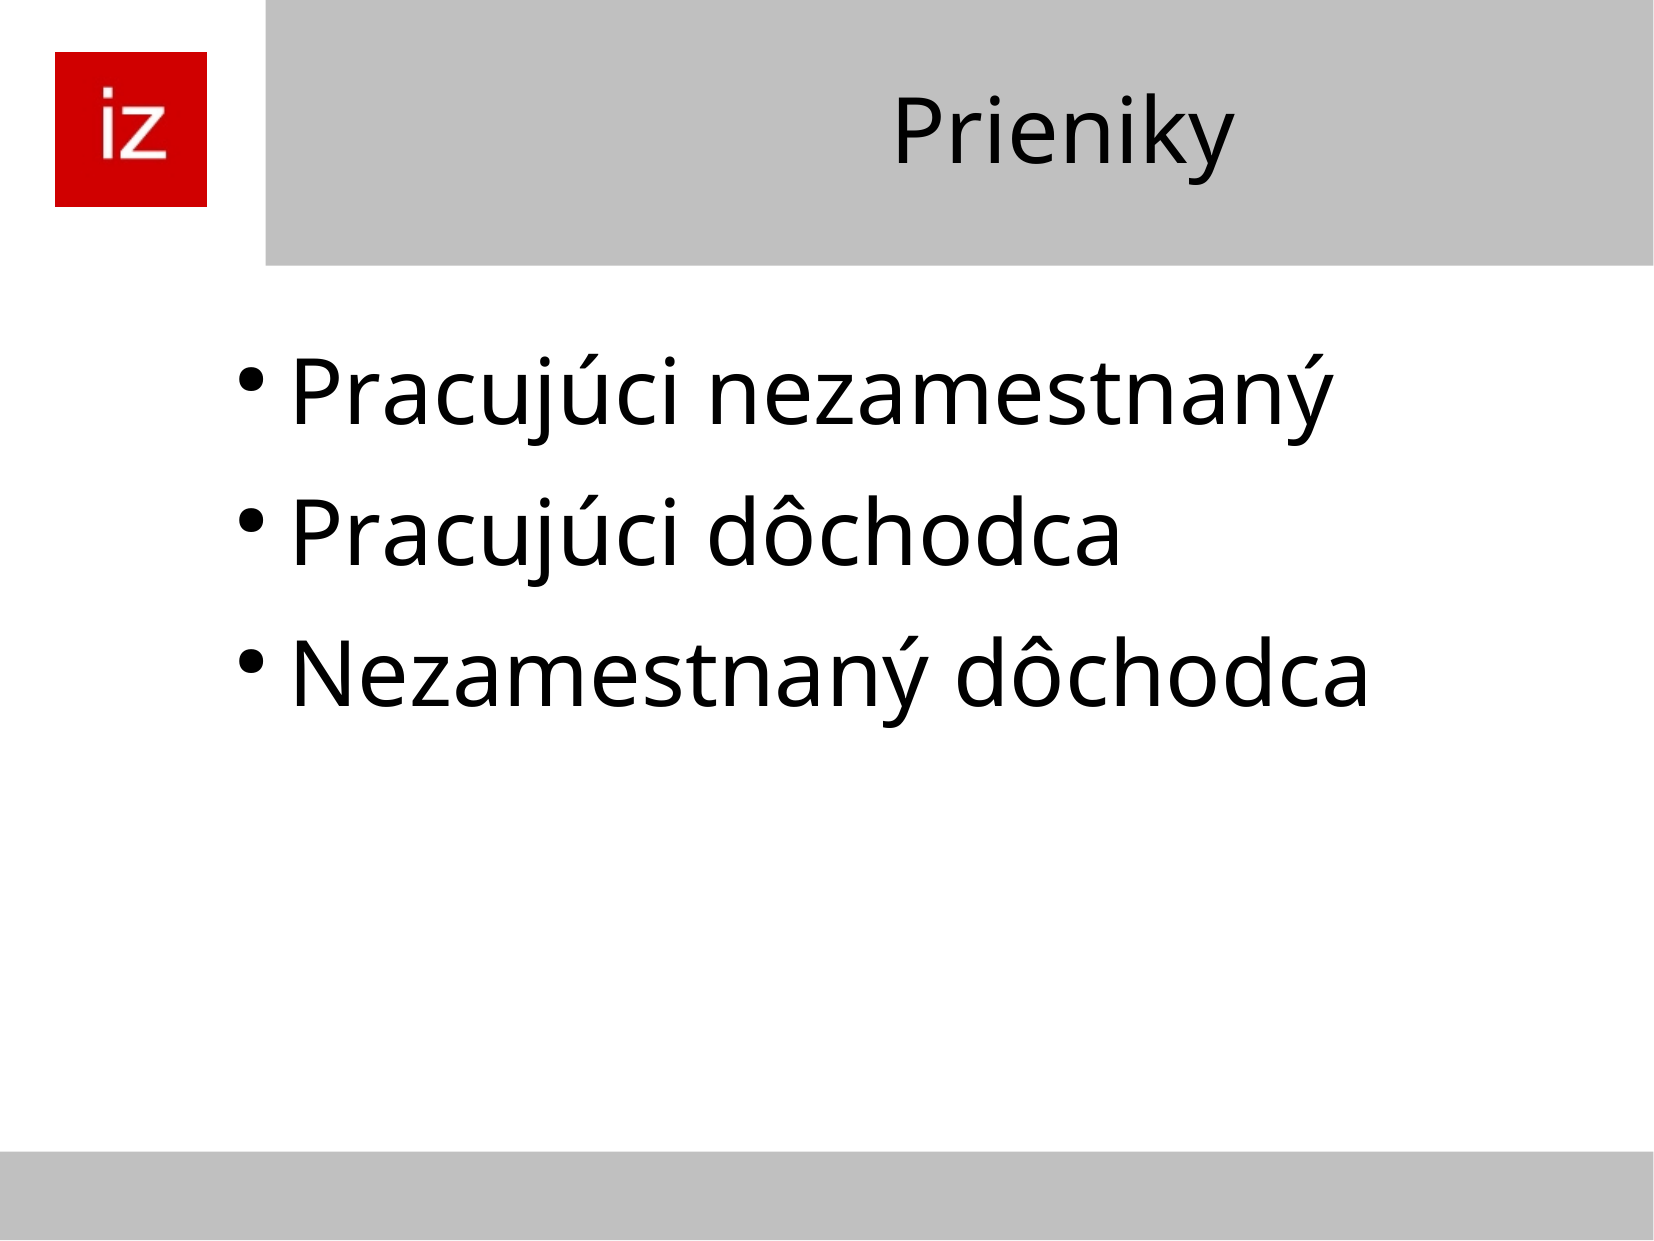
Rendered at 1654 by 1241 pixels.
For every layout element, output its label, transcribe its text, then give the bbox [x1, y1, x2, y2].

list Pracujúci nezamestnaný Pracujúci dôchodca Nezamestnaný dôchodca [121, 344, 1533, 1126]
title Prieniky [561, 29, 1565, 237]
picture [55, 52, 207, 207]
